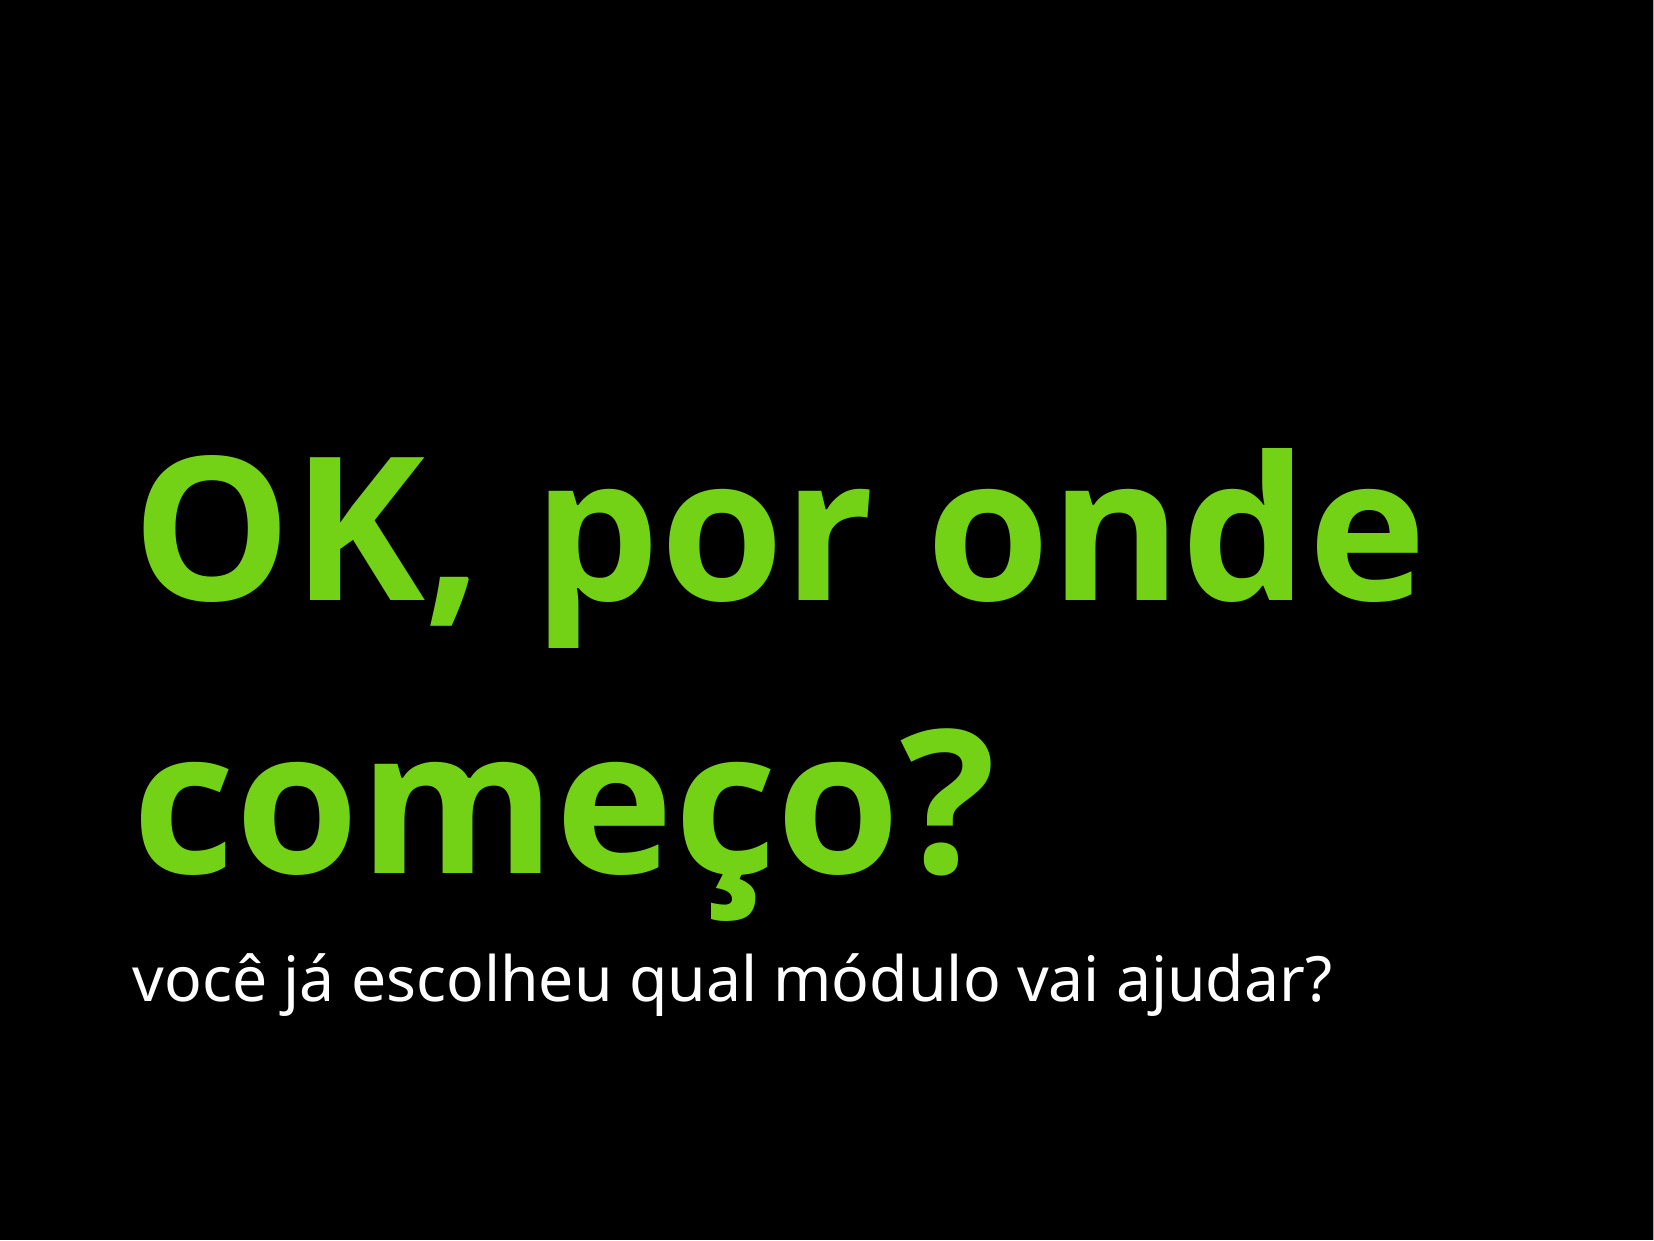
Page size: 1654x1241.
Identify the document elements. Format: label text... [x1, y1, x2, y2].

text_box OK, por onde começo? [118, 100, 1536, 927]
text_box você já escolheu qual módulo vai ajudar? [118, 927, 1536, 1134]
